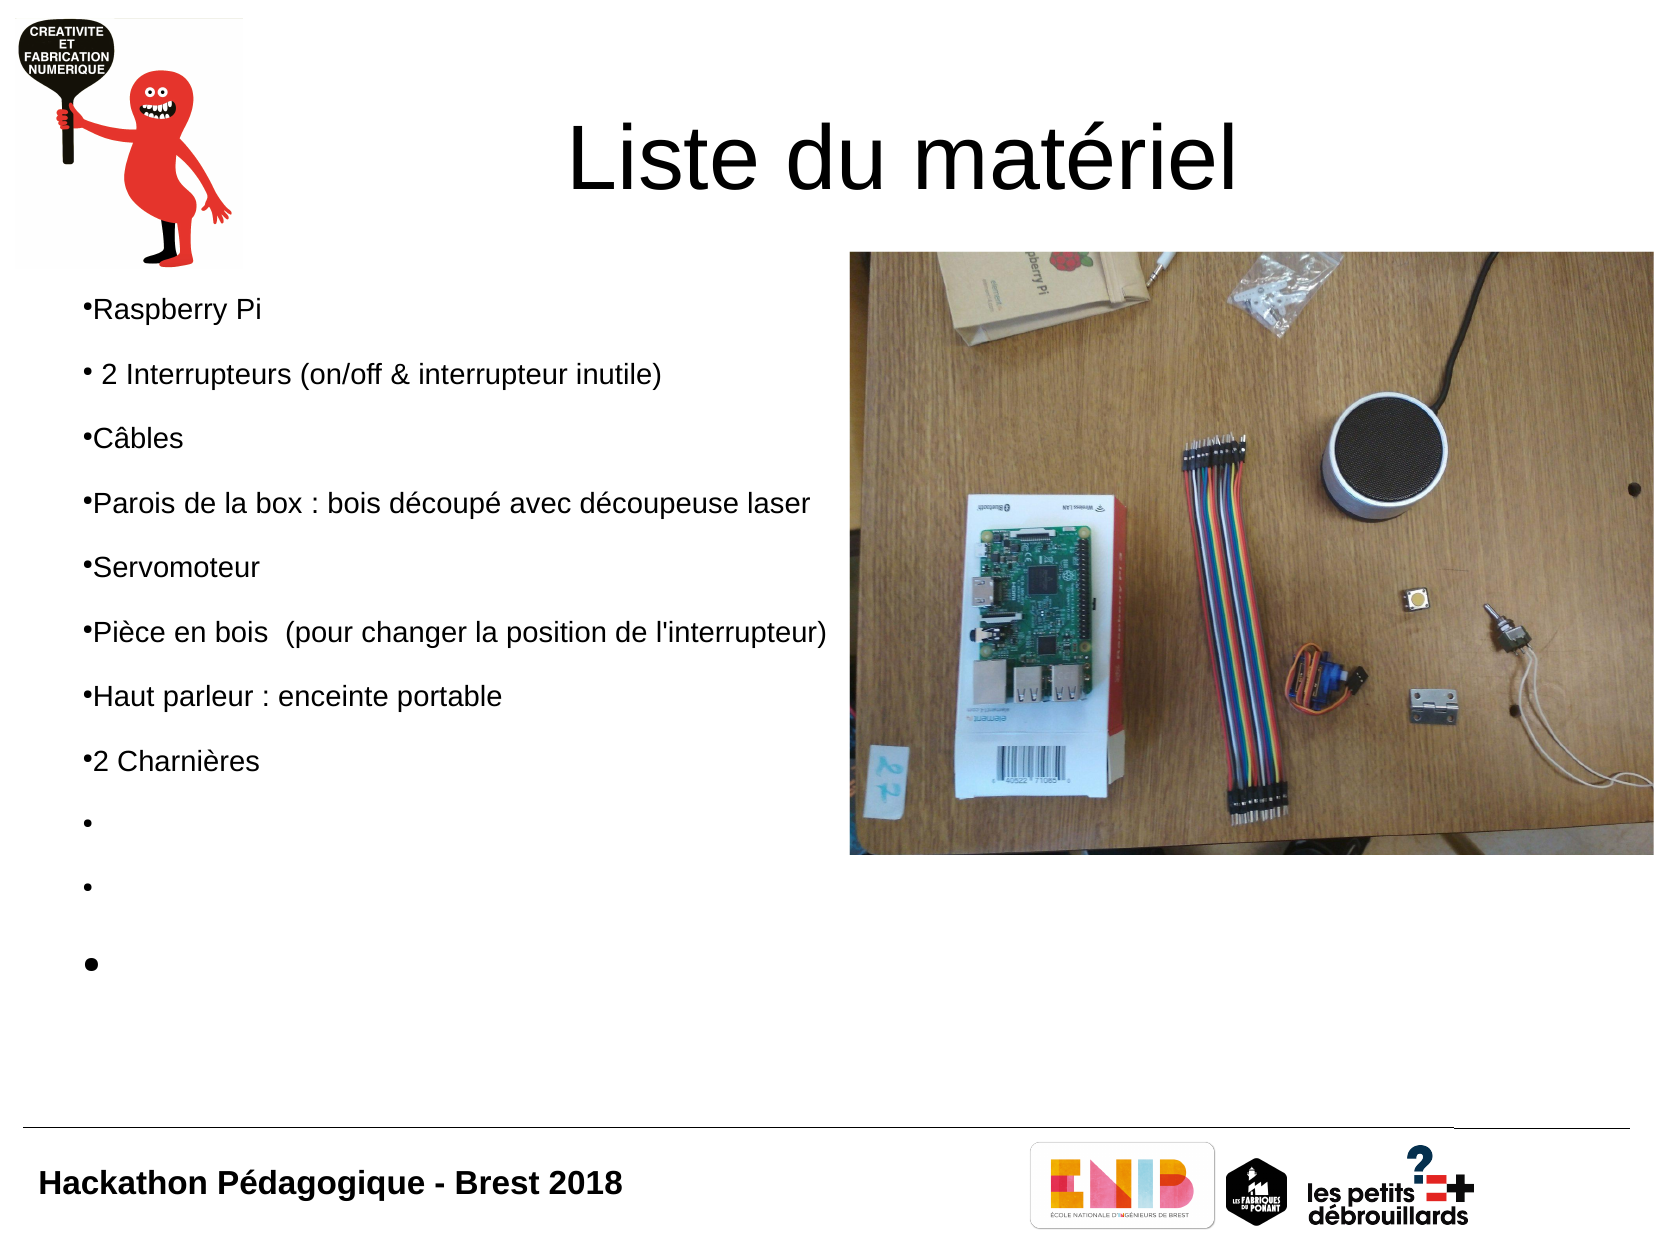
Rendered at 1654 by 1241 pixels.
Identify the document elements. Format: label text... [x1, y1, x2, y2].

title Liste du matériel [236, 49, 1571, 257]
picture [1015, 1127, 1287, 1241]
picture [1308, 1145, 1474, 1225]
list Raspberry Pi 2 Interrupteurs (on/off & interrupteur inutile) Câbles Parois de la box : bois découpé avec découpeuse laser Servomoteur Pièce en bois (pour changer la position de l'interrupteur) Haut parleur : enceinte portable 2 Charnières [82, 290, 1571, 1169]
picture [849, 251, 1654, 855]
text_box Hackathon Pédagogique - Brest 2018 [23, 1157, 945, 1211]
picture [15, 18, 243, 269]
